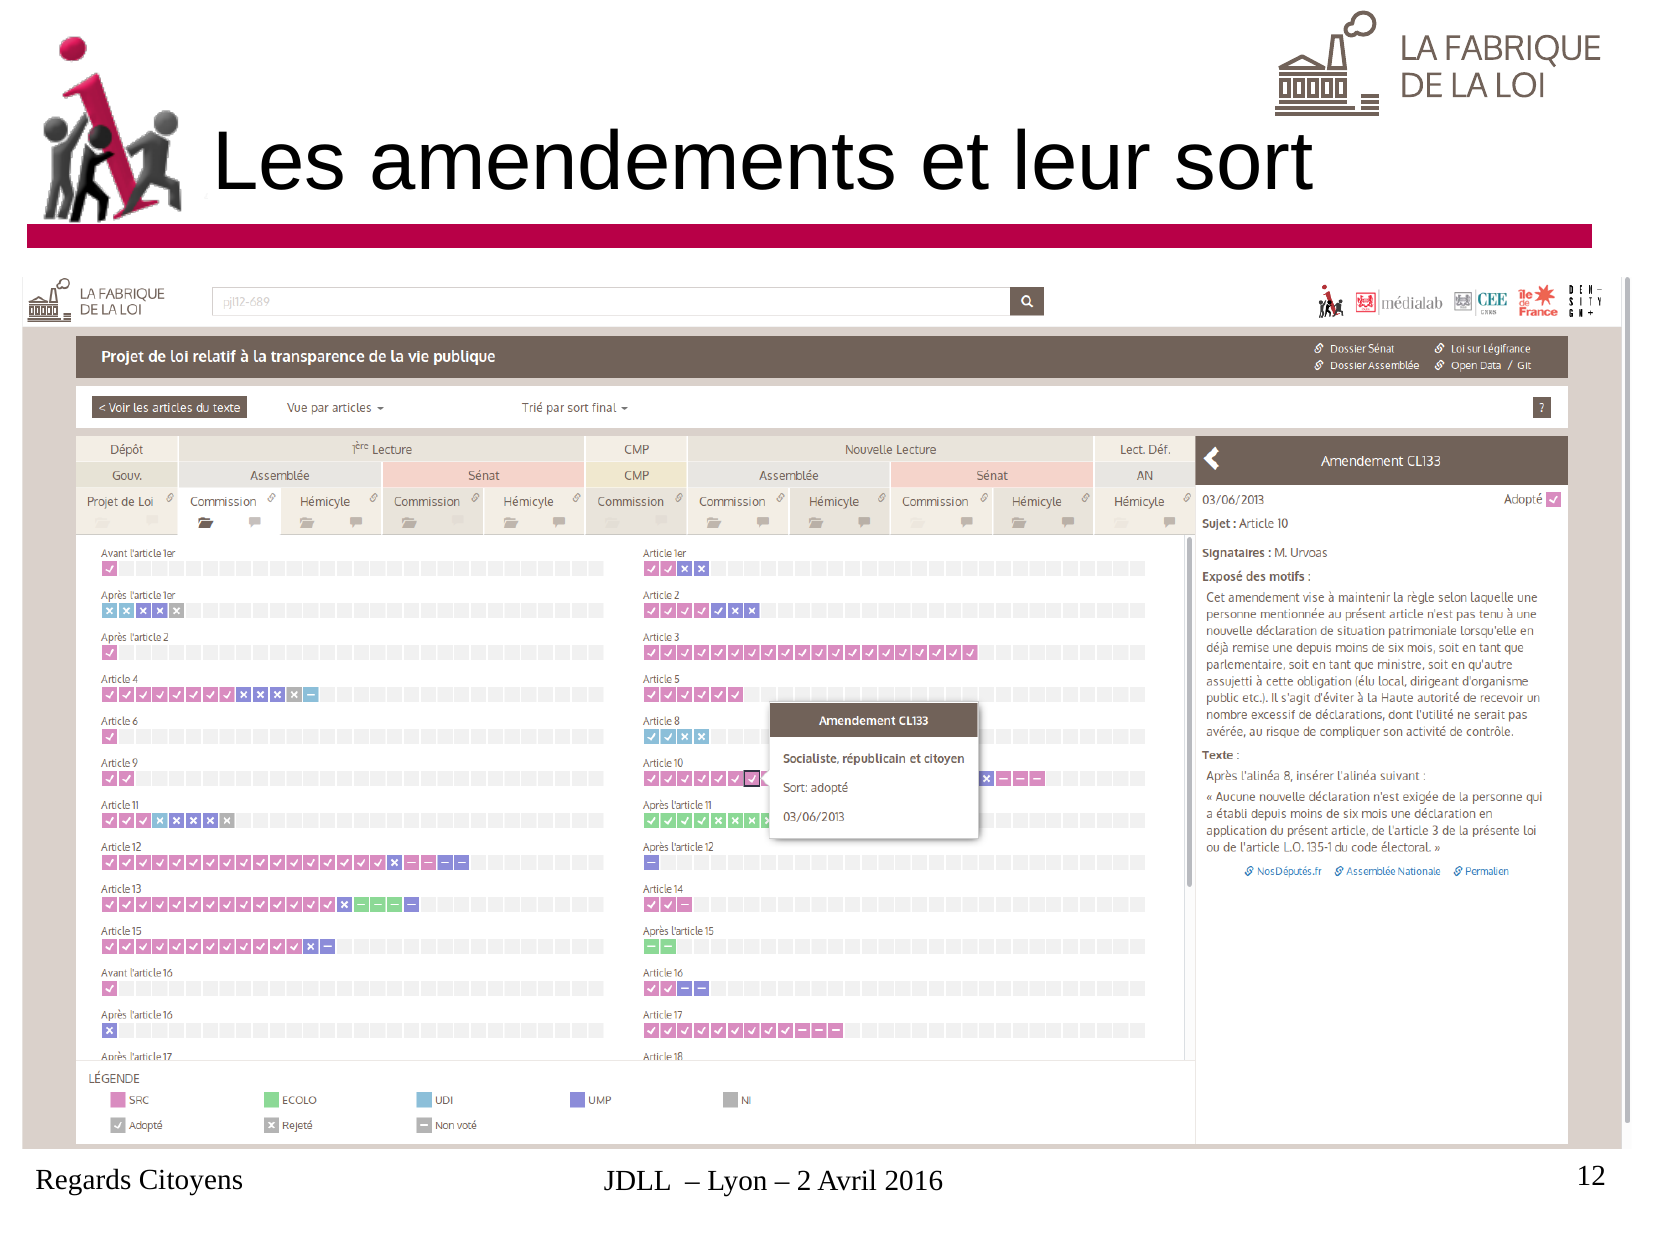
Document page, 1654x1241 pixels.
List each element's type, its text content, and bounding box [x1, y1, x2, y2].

picture [1264, 5, 1654, 127]
title Les amendements et leur sort [212, 64, 1625, 258]
picture [22, 277, 1632, 1149]
picture [27, 31, 208, 224]
